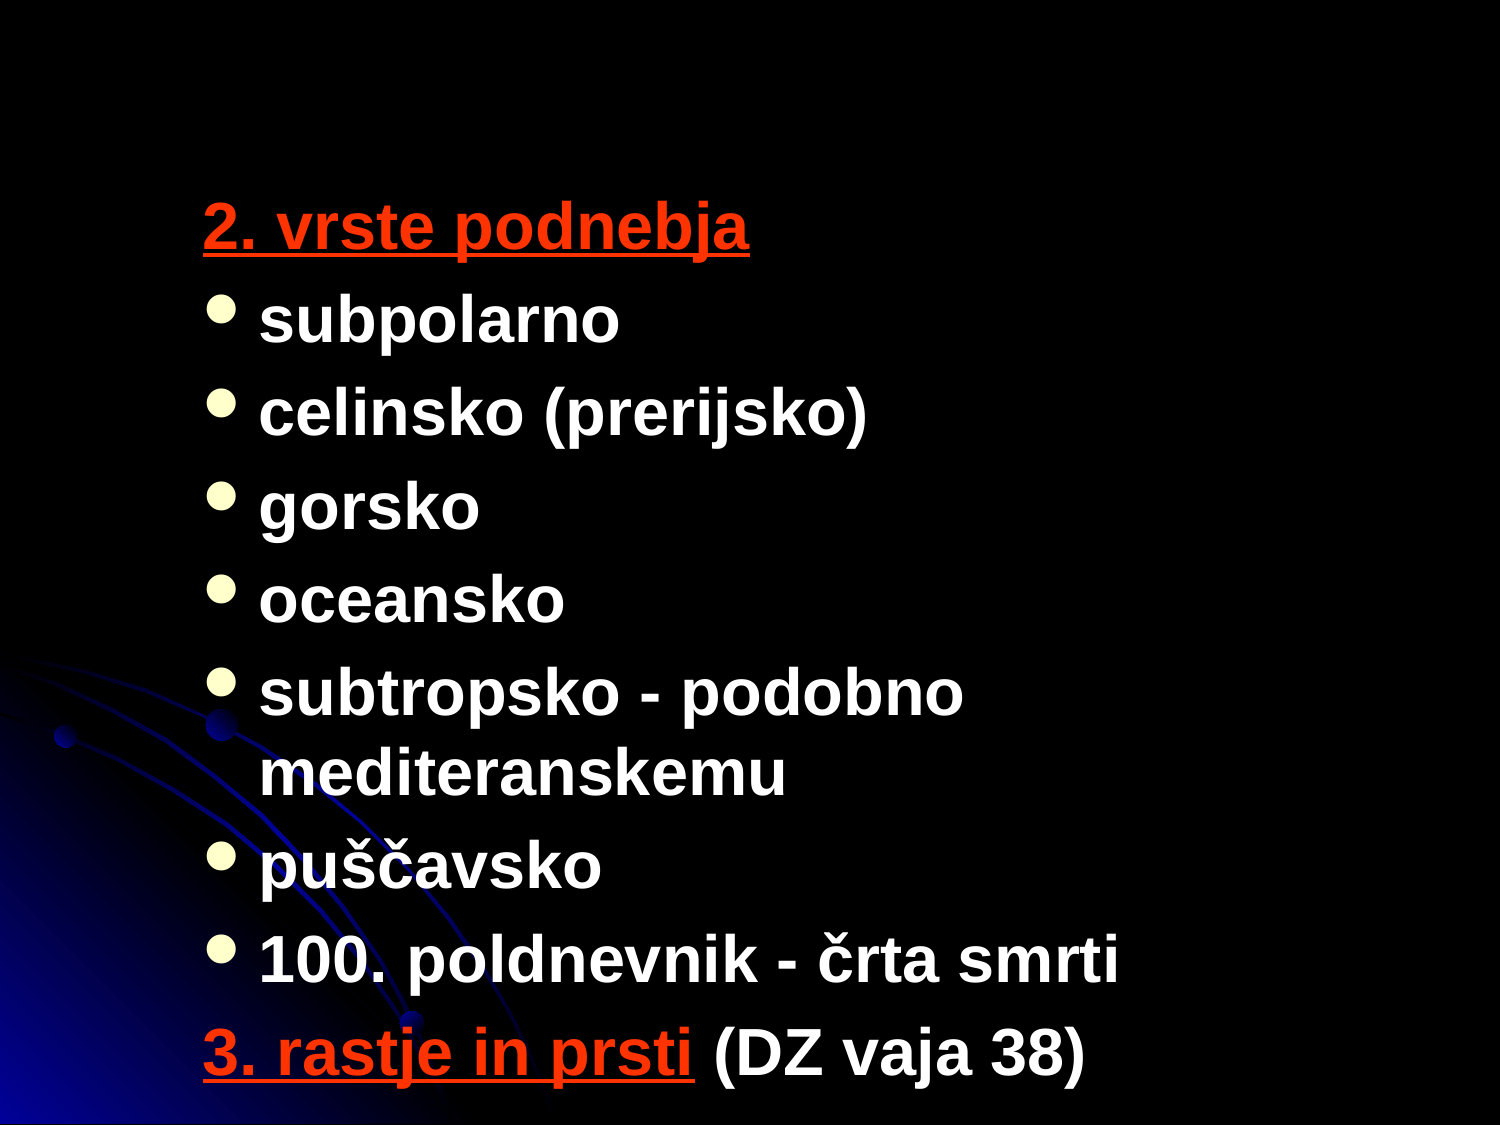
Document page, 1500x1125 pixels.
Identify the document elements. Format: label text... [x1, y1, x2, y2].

list 2. vrste podnebja subpolarno celinsko (prerijsko) gorsko oceansko subtropsko - podobno mediteranskemu puščavsko 100. poldnevnik - črta smrti 3. rastje in prsti (DZ vaja 38) [187, 174, 1463, 850]
